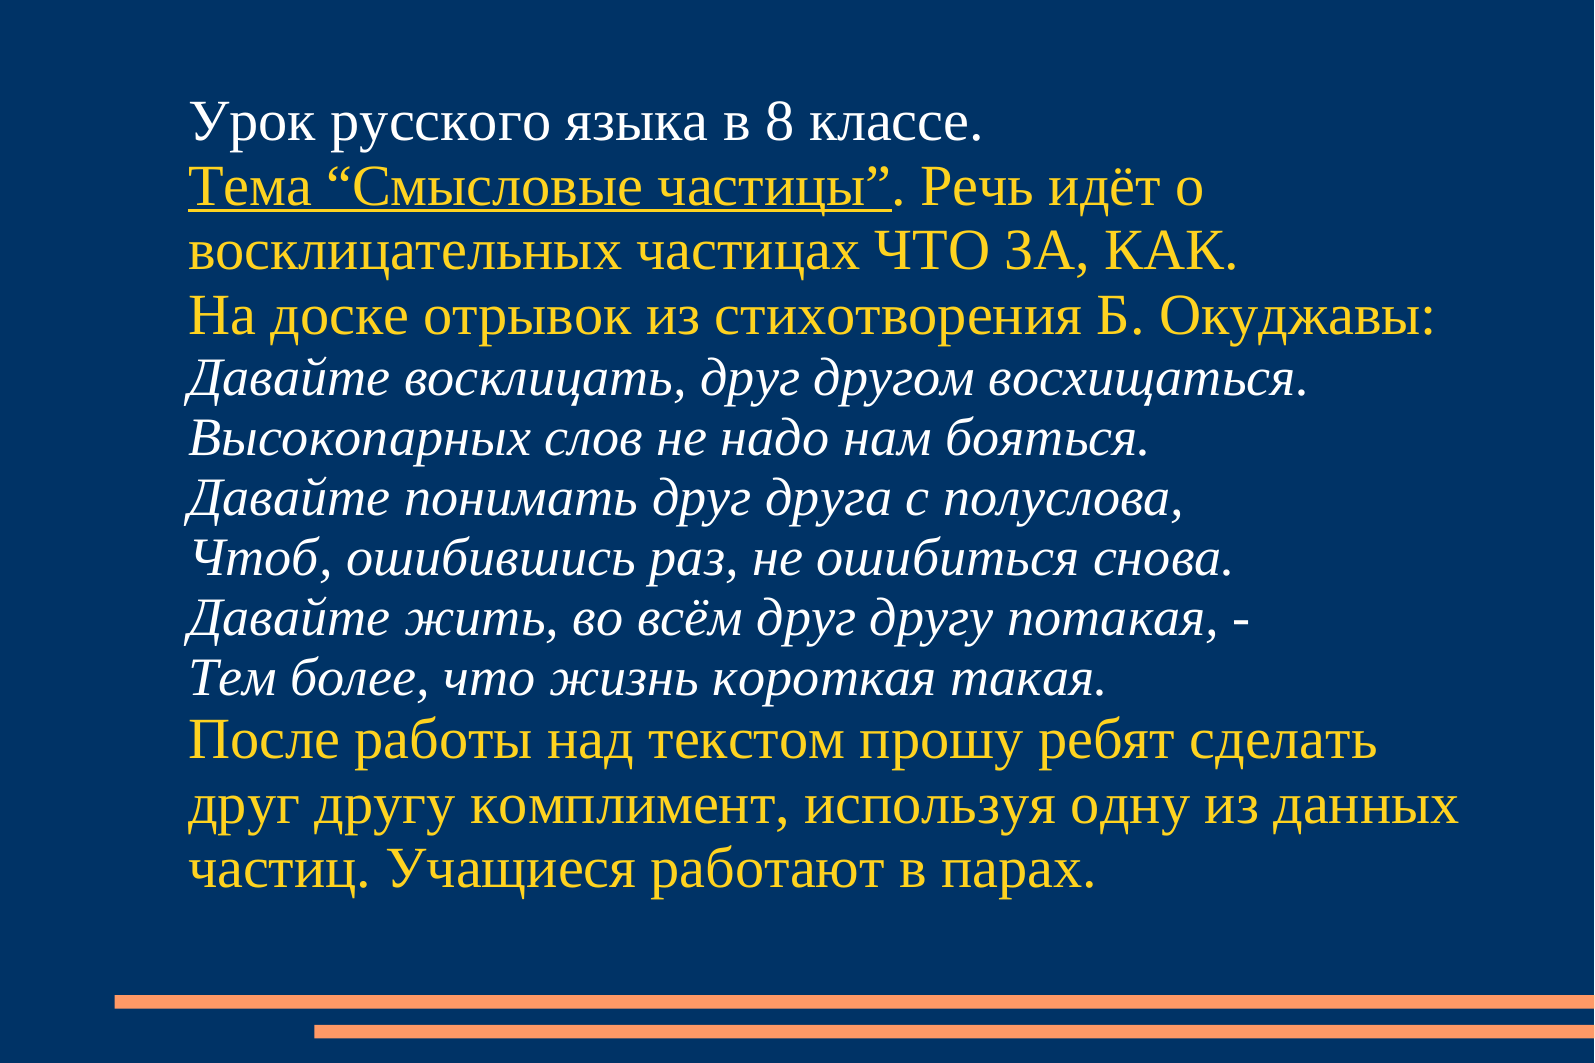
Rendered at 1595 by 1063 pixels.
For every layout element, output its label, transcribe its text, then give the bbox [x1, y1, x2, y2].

list Урок русского языка в 8 классе. Тема “Смысловые частицы”. Речь идёт о восклицательных частицах ЧТО ЗА, КАК. На доске отрывок из стихотворения Б. Окуджавы: Давайте восклицать, друг другом восхищаться. Высокопарных слов не надо нам бояться. Давайте понимать друг друга с полуслова, Чтоб, ошибившись раз, не ошибиться снова. Давайте жить, во всём друг другу потакая, - Тем более, что жизнь короткая такая. После работы над текстом прошу ребят сделать друг другу комплимент, используя одну из данных частиц. Учащиеся работают в парах. [117, 88, 1477, 1063]
